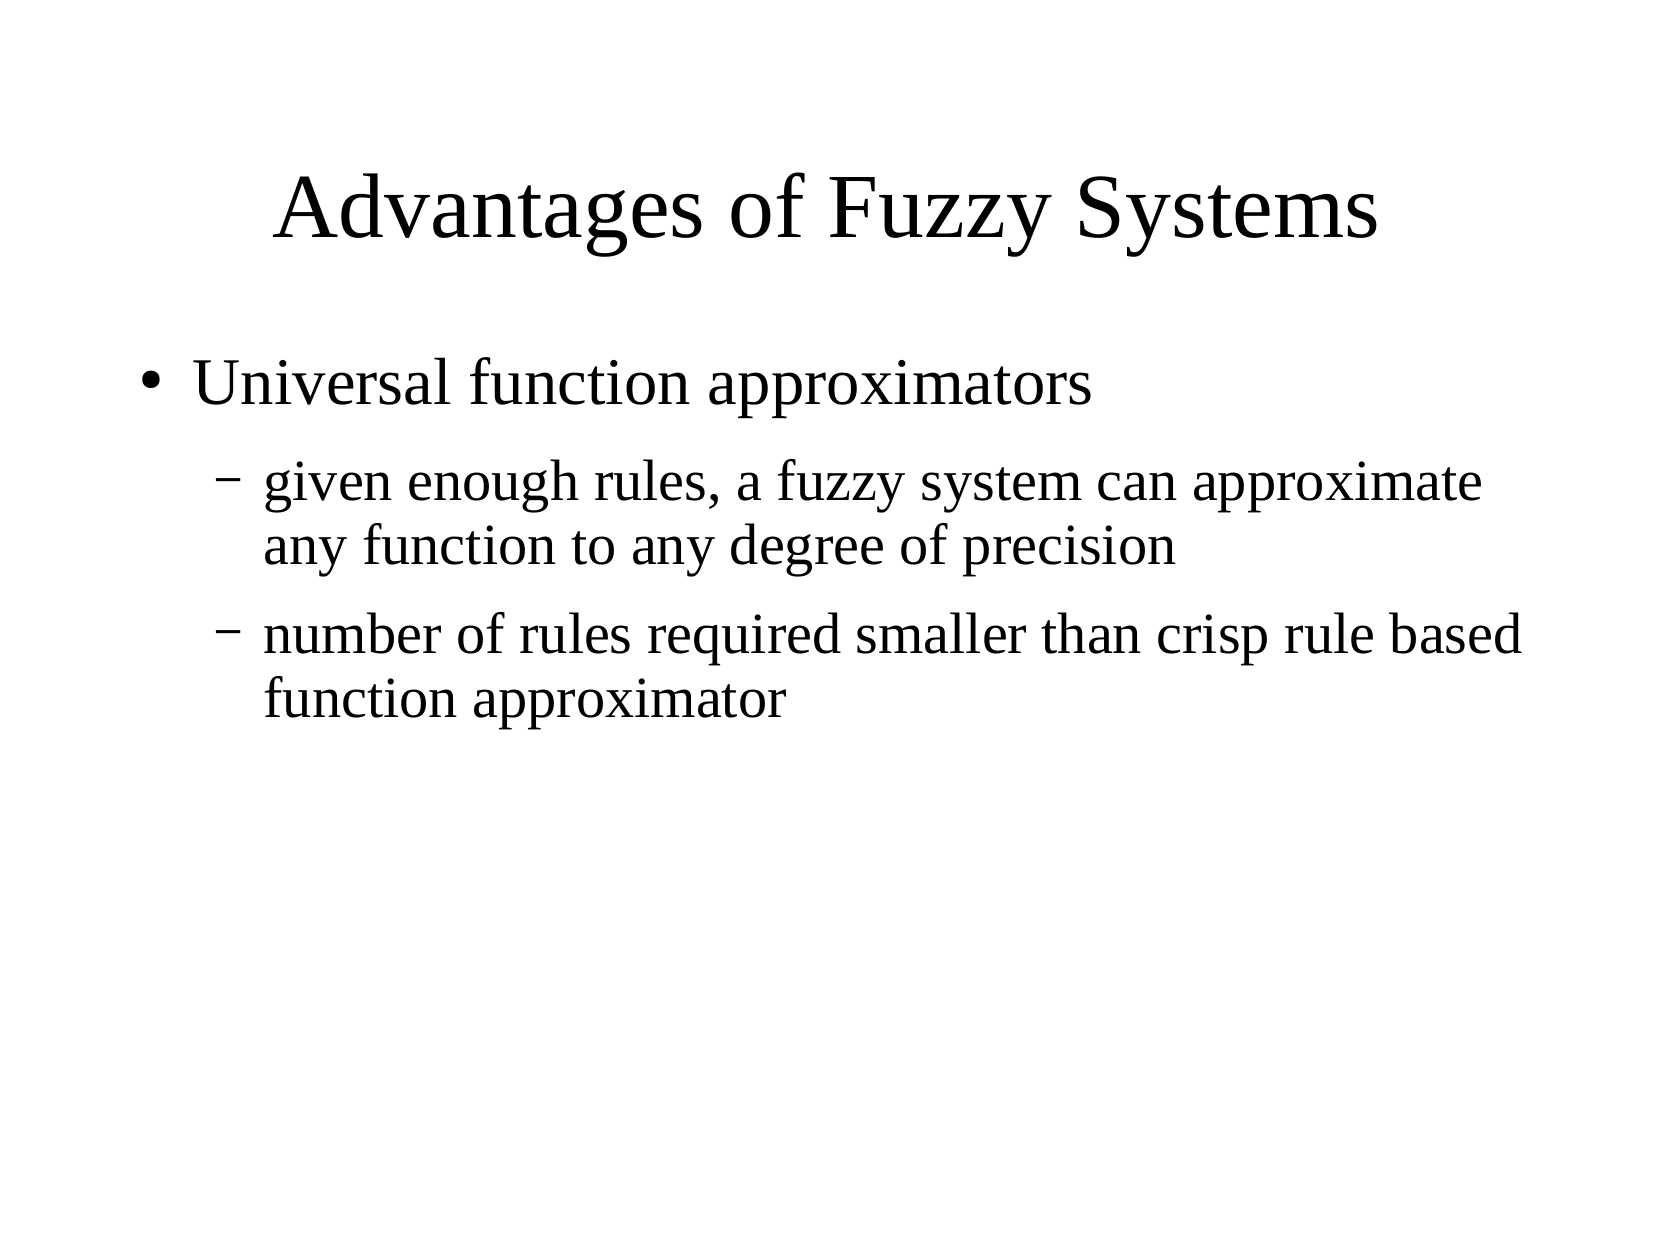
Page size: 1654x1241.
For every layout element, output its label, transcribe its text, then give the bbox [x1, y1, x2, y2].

list Universal function approximators given enough rules, a fuzzy system can approximate any function to any degree of precision number of rules required smaller than crisp rule based function approximator [121, 344, 1534, 1127]
title Advantages of Fuzzy Systems [121, 102, 1534, 311]
